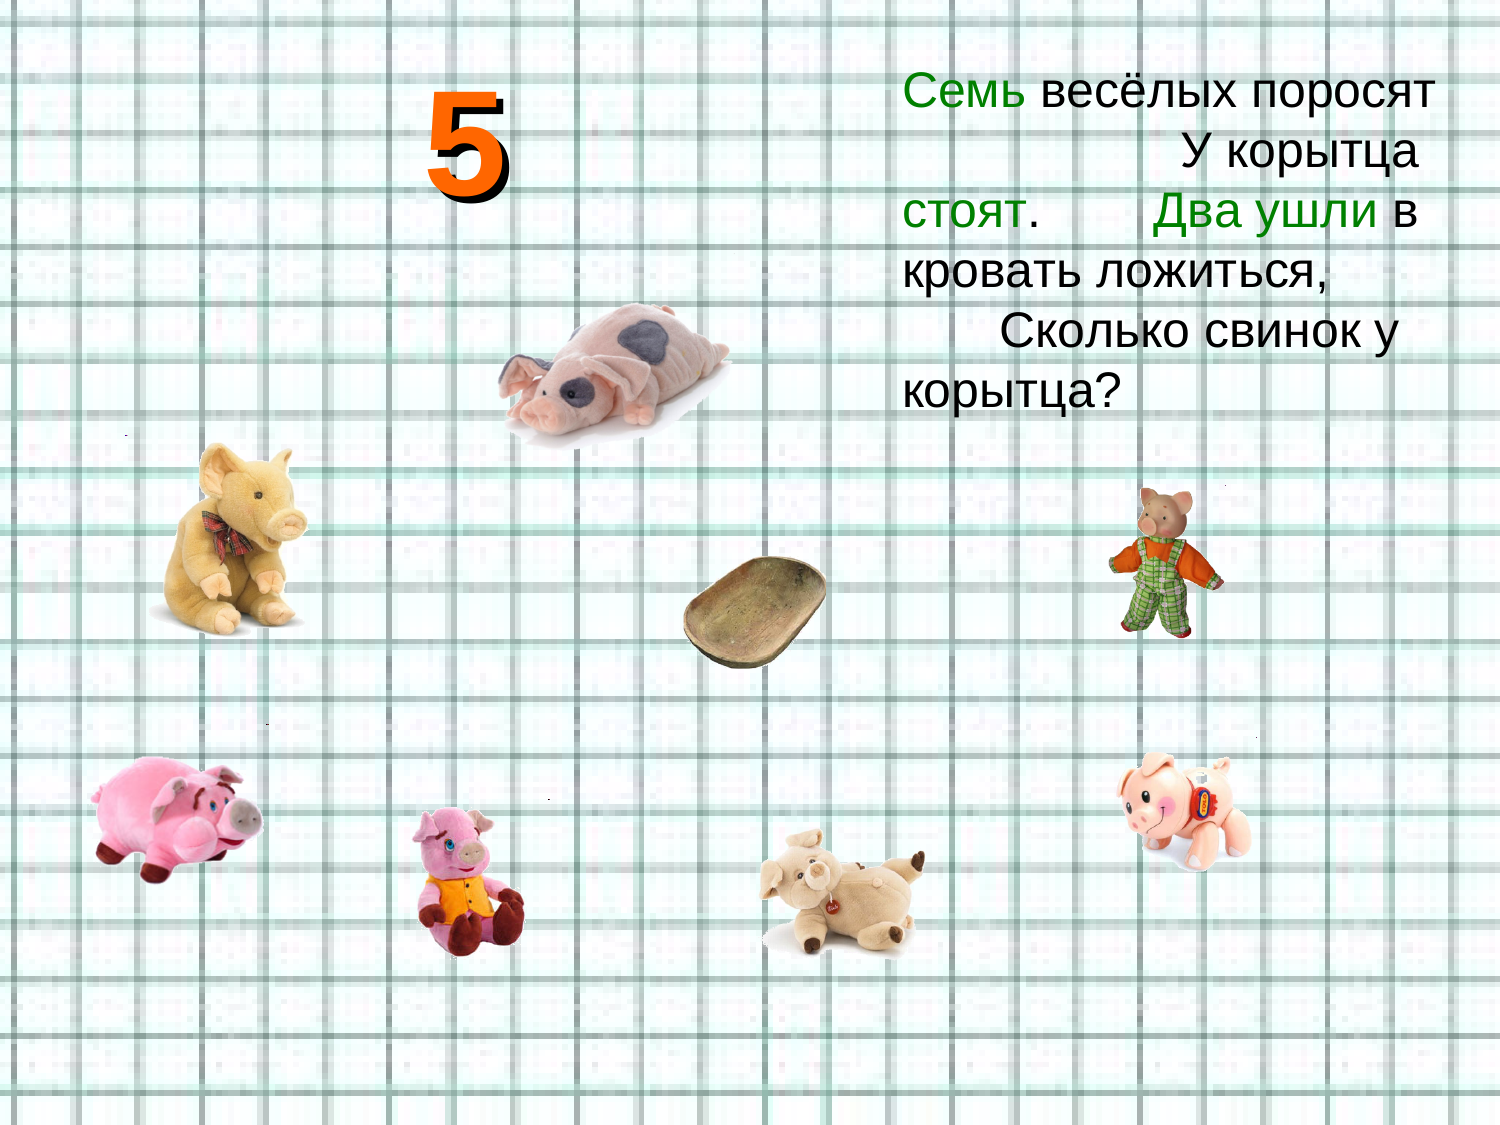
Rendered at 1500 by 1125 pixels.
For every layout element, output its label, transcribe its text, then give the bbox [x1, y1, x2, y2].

picture [0, 0, 1500, 1125]
text_box Семь весёлых поросят У корытца стоят. Два ушли в кровать ложиться, Сколько свинок у корытца? [887, 49, 1463, 426]
text_box 5 [75, 37, 838, 233]
